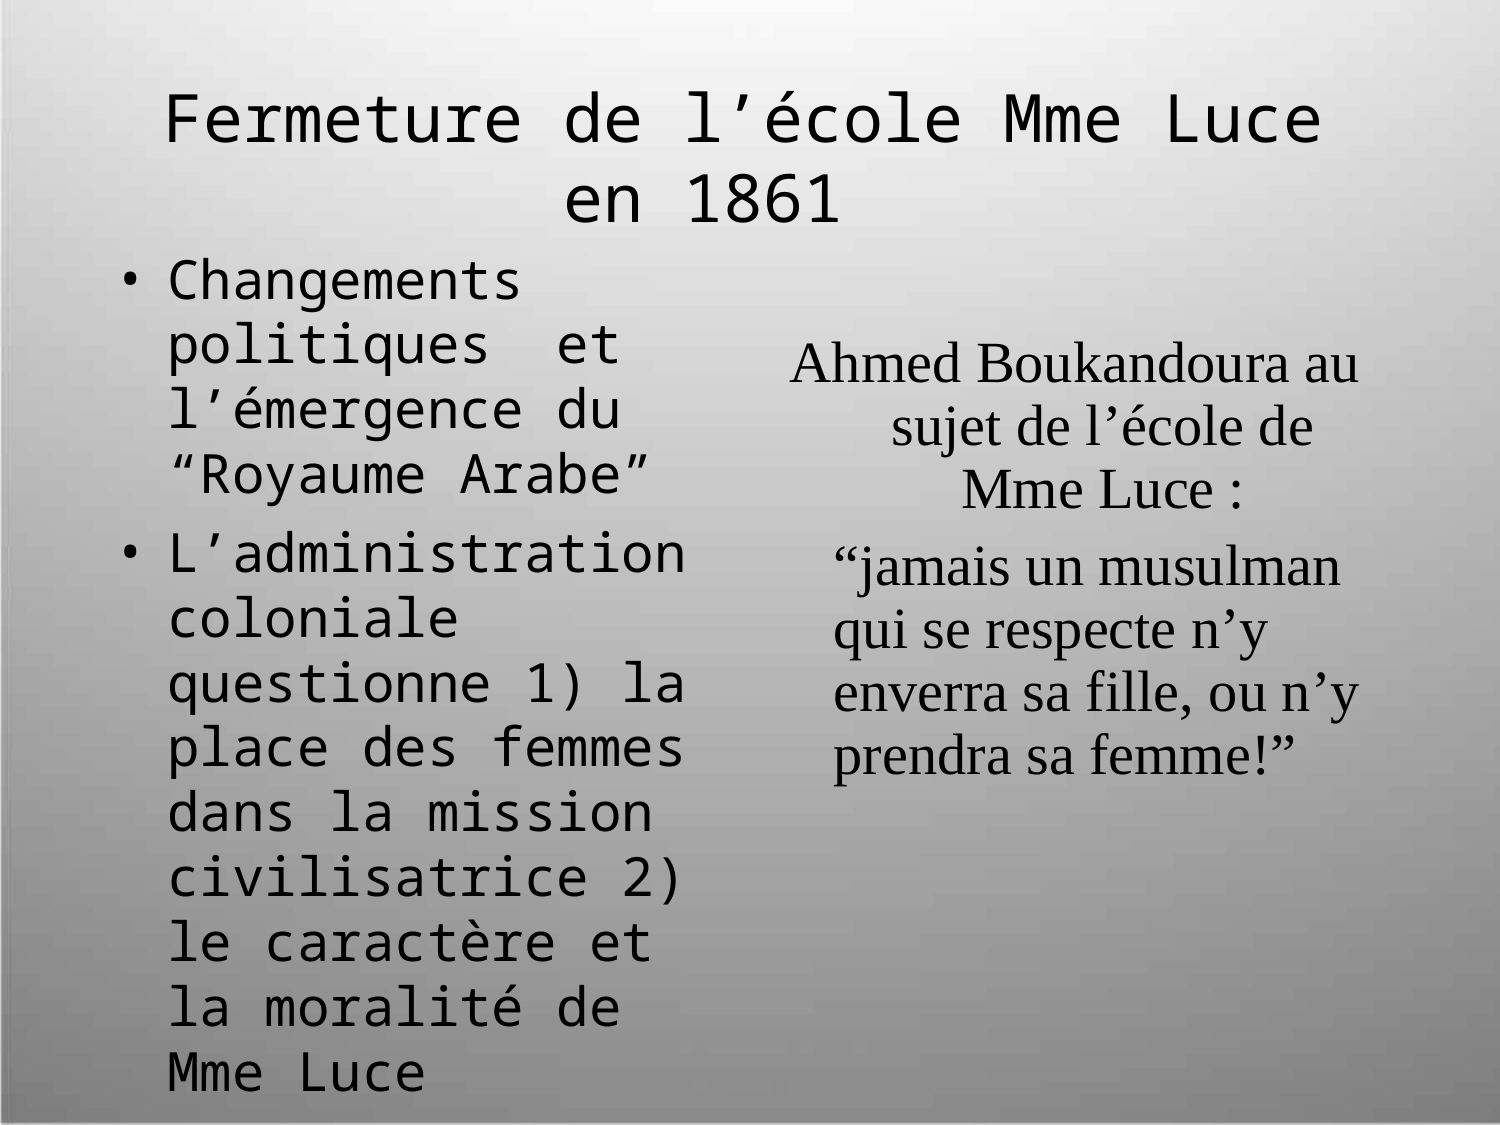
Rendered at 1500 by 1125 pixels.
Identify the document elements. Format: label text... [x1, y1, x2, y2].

title Fermeture de l’école Mme Luce en 1861 [99, 62, 1388, 250]
list Changements politiques et l’émergence du “Royaume Arabe” L’administration coloniale questionne 1) la place des femmes dans la mission civilisatrice 2) le caractère et la moralité de Mme Luce [99, 237, 738, 1125]
list Ahmed Boukandoura au sujet de l’école de Mme Luce : “jamais un musulman qui se respecte n’y enverra sa fille, ou n’y prendra sa femme!” [762, 324, 1388, 1000]
picture [0, 0, 1500, 1125]
